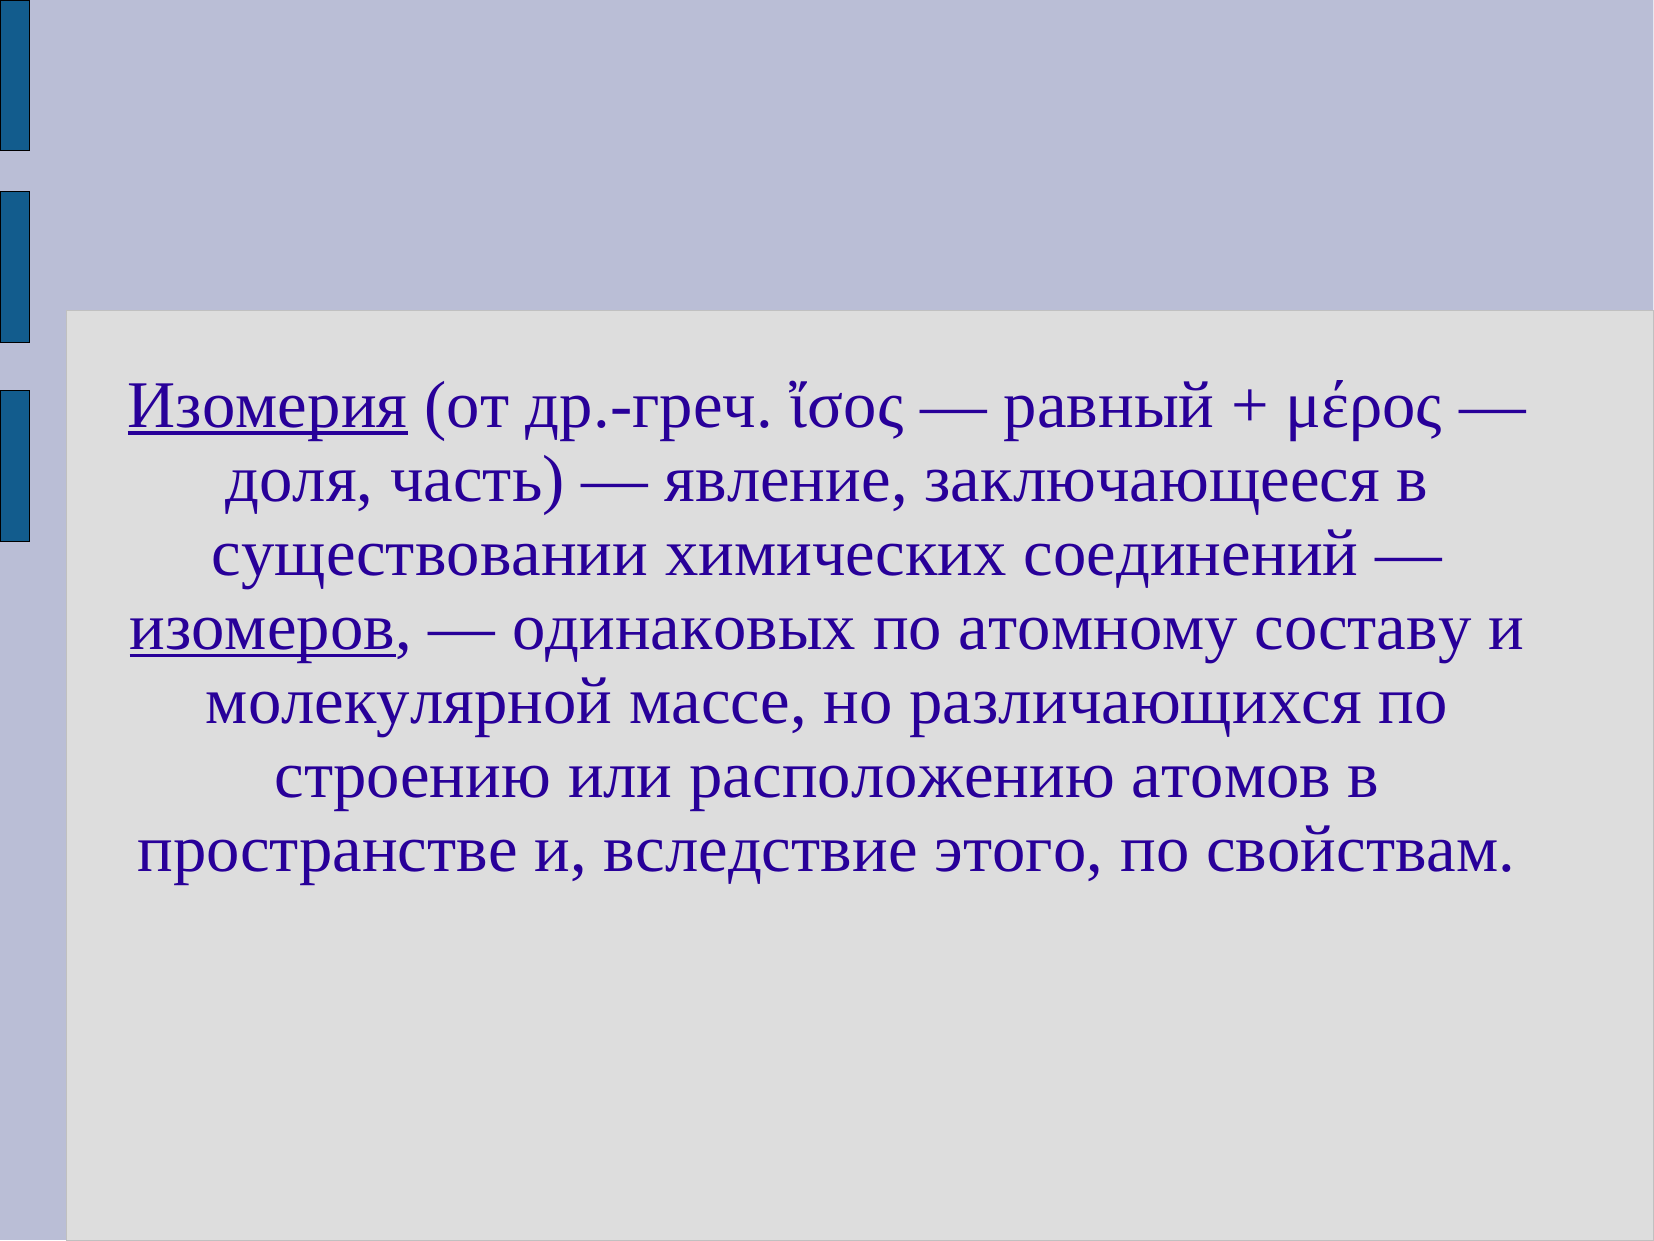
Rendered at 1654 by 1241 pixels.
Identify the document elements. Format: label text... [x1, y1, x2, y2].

subtitle Изомерия (от др.-греч. ἴσος — равный + μέρος — доля, часть) — явление, заключающееся в существовании химических соединений — изомеров, — одинаковых по атомному составу и молекулярной массе, но различающихся по строению или расположению атомов в пространстве и, вследствие этого, по свойствам. [121, 91, 1534, 1164]
